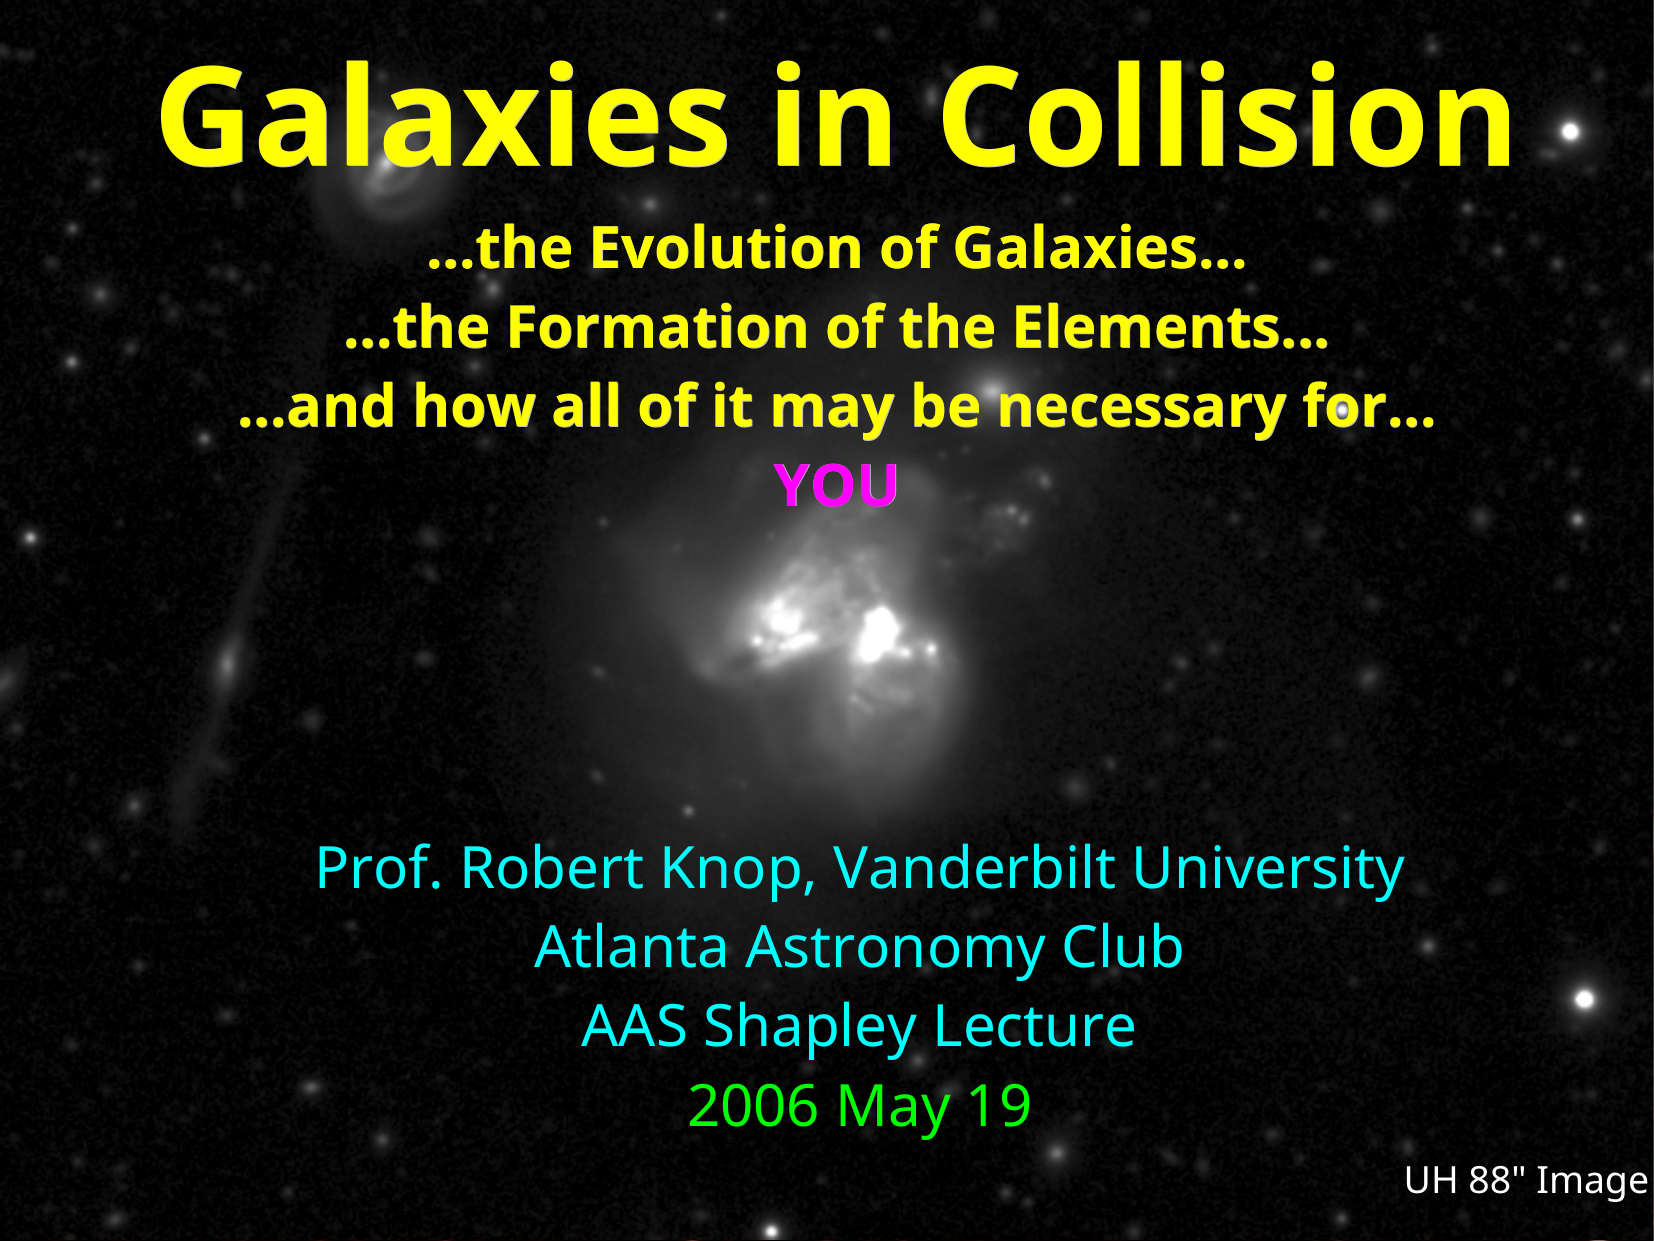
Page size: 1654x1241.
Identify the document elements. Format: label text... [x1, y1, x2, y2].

text_box Prof. Robert Knop, Vanderbilt University Atlanta Astronomy Club AAS Shapley Lecture 2006 May 19 [314, 826, 1351, 1201]
text_box Galaxies in Collision ...the Evolution of Galaxies... ...the Formation of the Elements... ...and how all of it may be necessary for... YOU [153, 18, 1500, 588]
text_box UH 88" Image [1403, 1153, 1638, 1214]
picture [0, 0, 1654, 1241]
